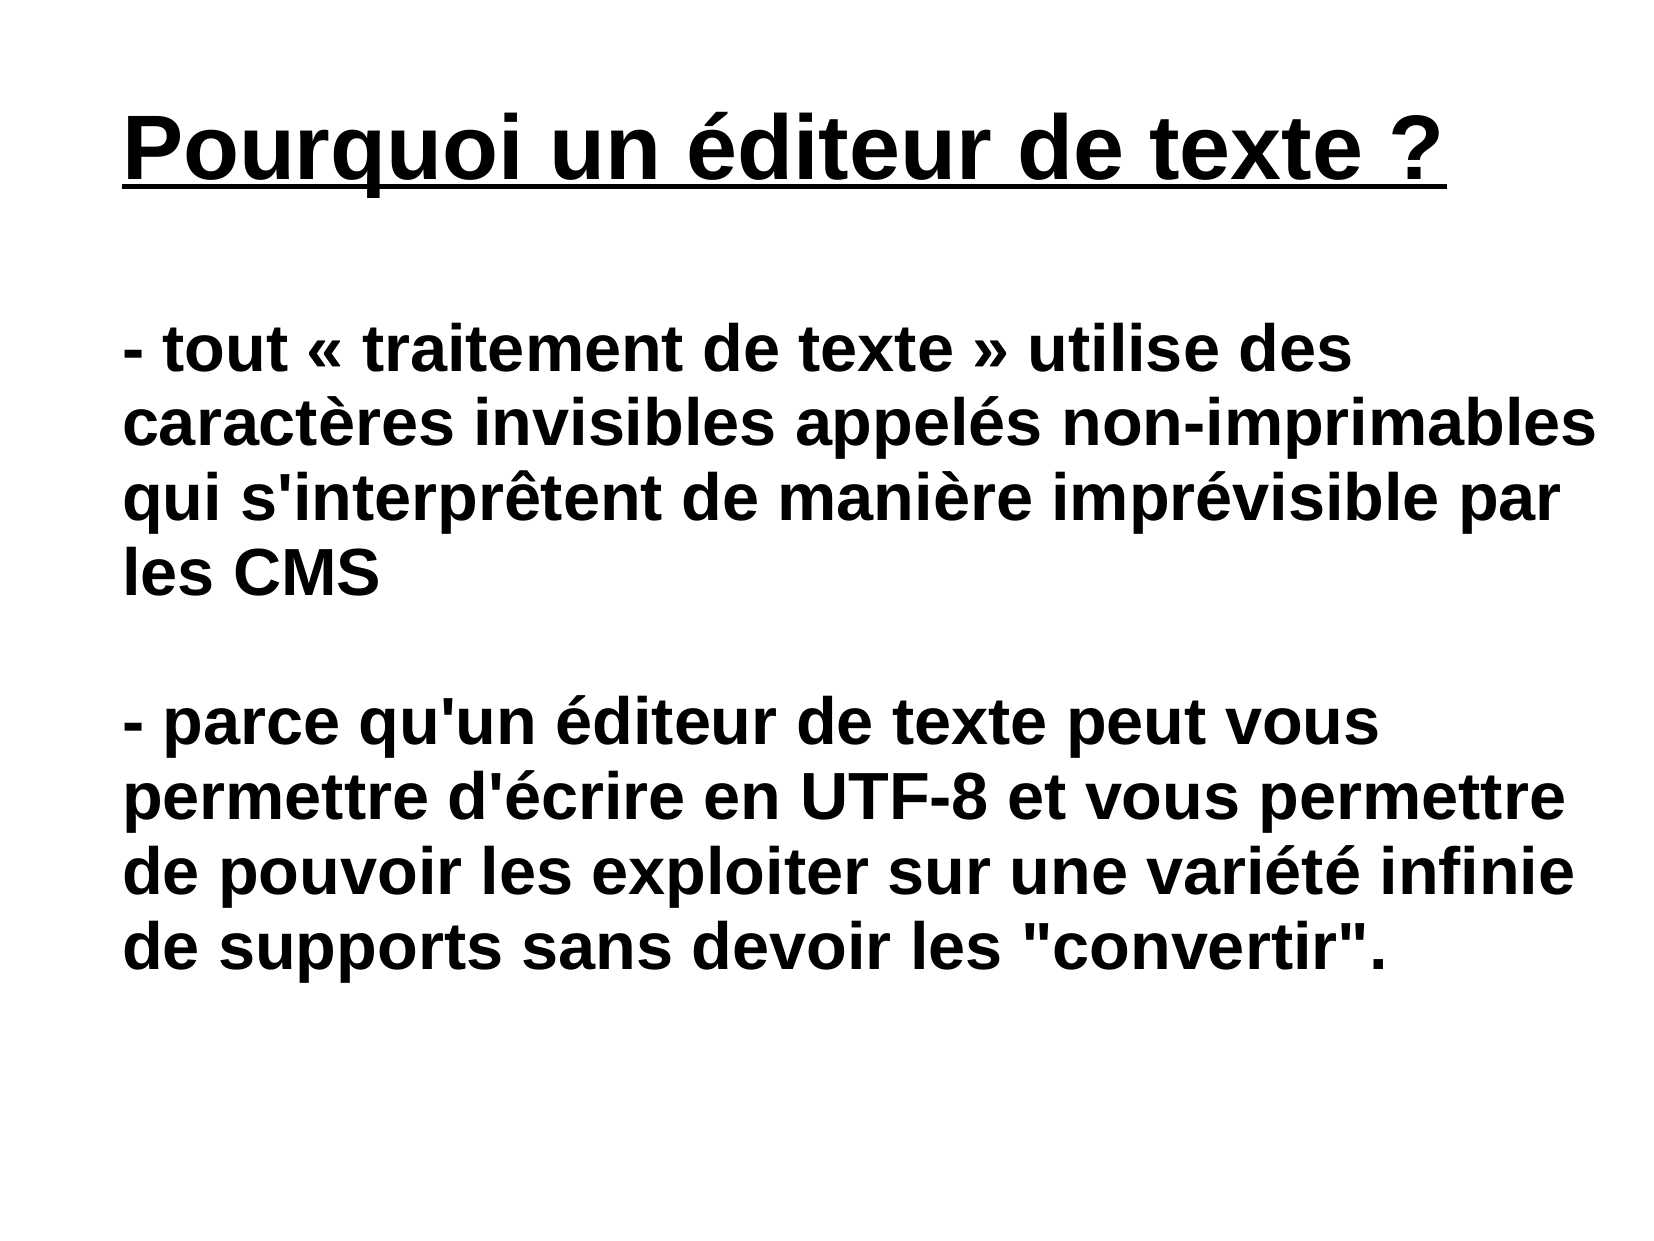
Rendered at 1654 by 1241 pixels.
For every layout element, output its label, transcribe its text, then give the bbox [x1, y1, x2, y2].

text_box Pourquoi un éditeur de texte ? - tout « traitement de texte » utilise des caractères invisibles appelés non-imprimables qui s'interprêtent de manière imprévisible par les CMS - parce qu'un éditeur de texte peut vous permettre d'écrire en UTF-8 et vous permettre de pouvoir les exploiter sur une variété infinie de supports sans devoir les "convertir". [107, 88, 1633, 991]
